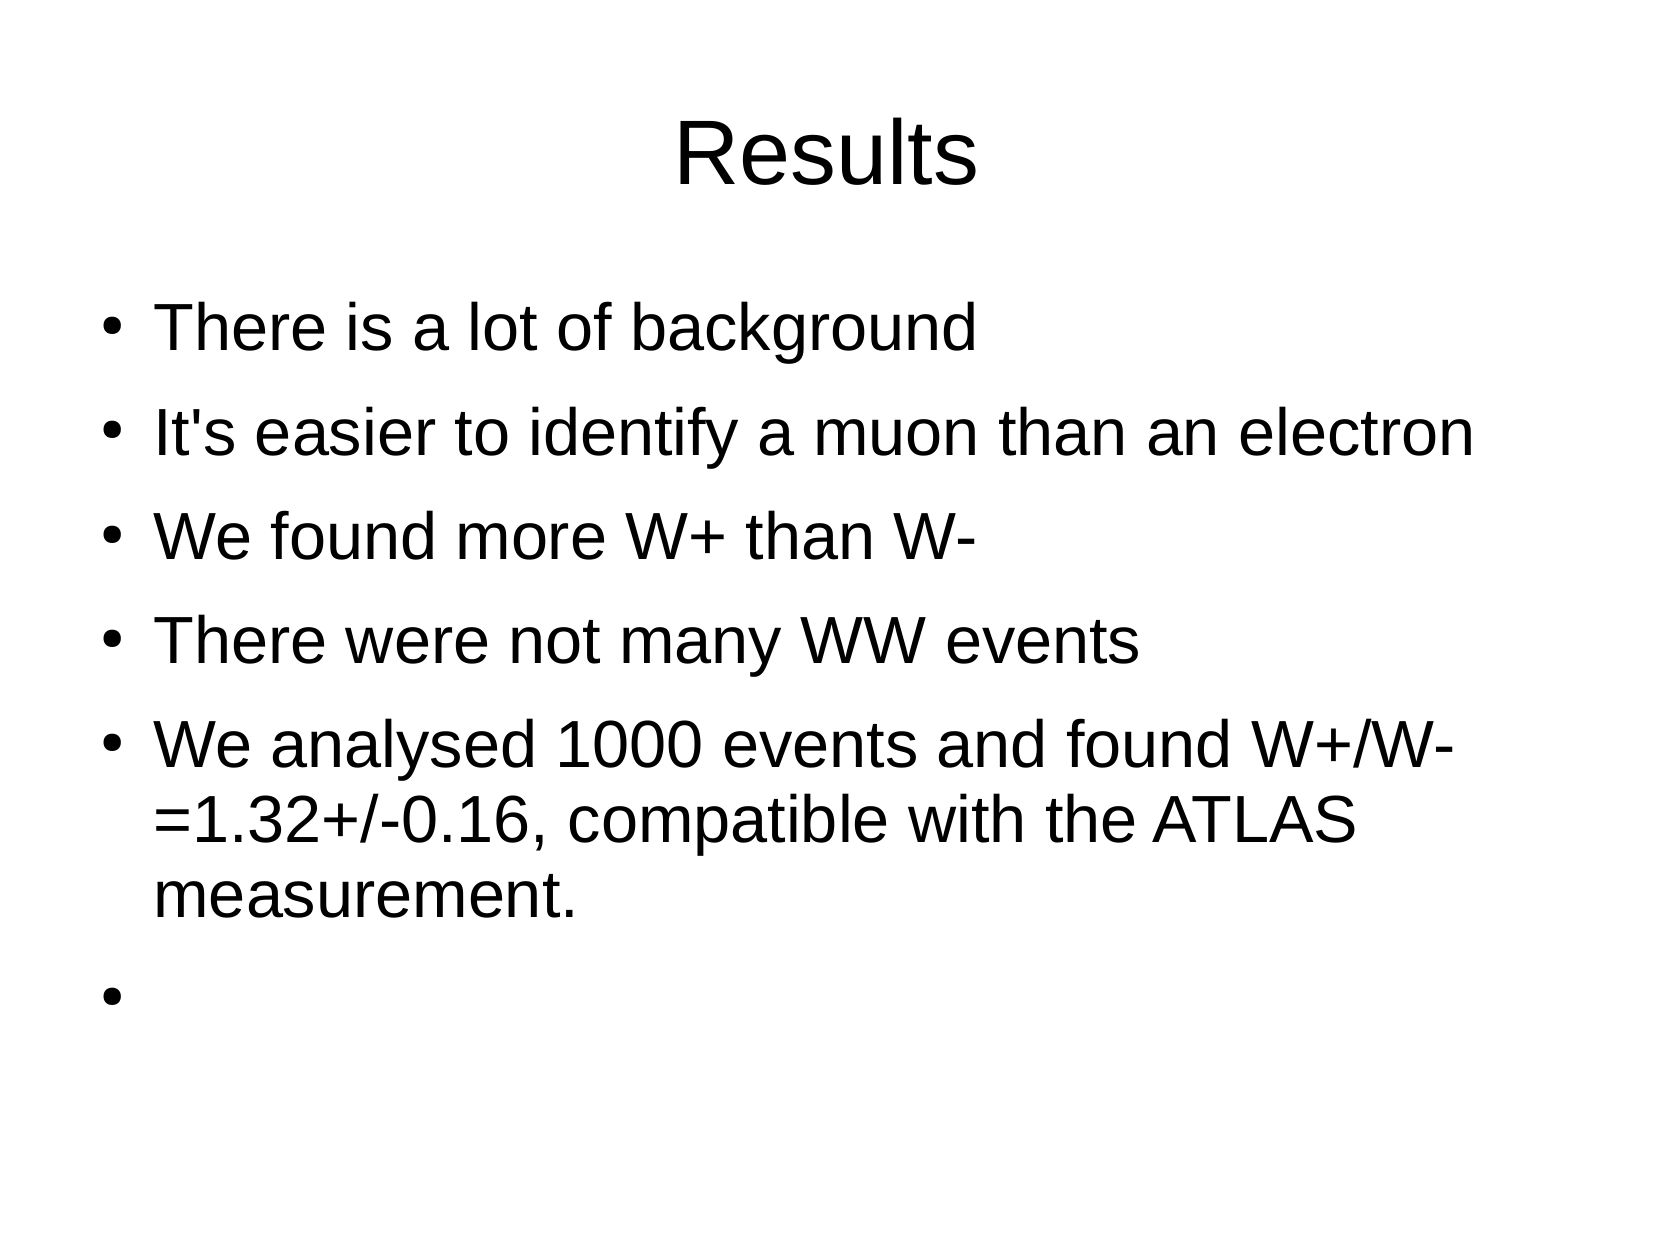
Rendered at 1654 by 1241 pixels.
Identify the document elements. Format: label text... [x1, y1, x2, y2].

list There is a lot of background It's easier to identify a muon than an electron We found more W+ than W- There were not many WW events We analysed 1000 events and found W+/W-=1.32+/-0.16, compatible with the ATLAS measurement. [82, 290, 1538, 1010]
title Results [82, 49, 1571, 257]
